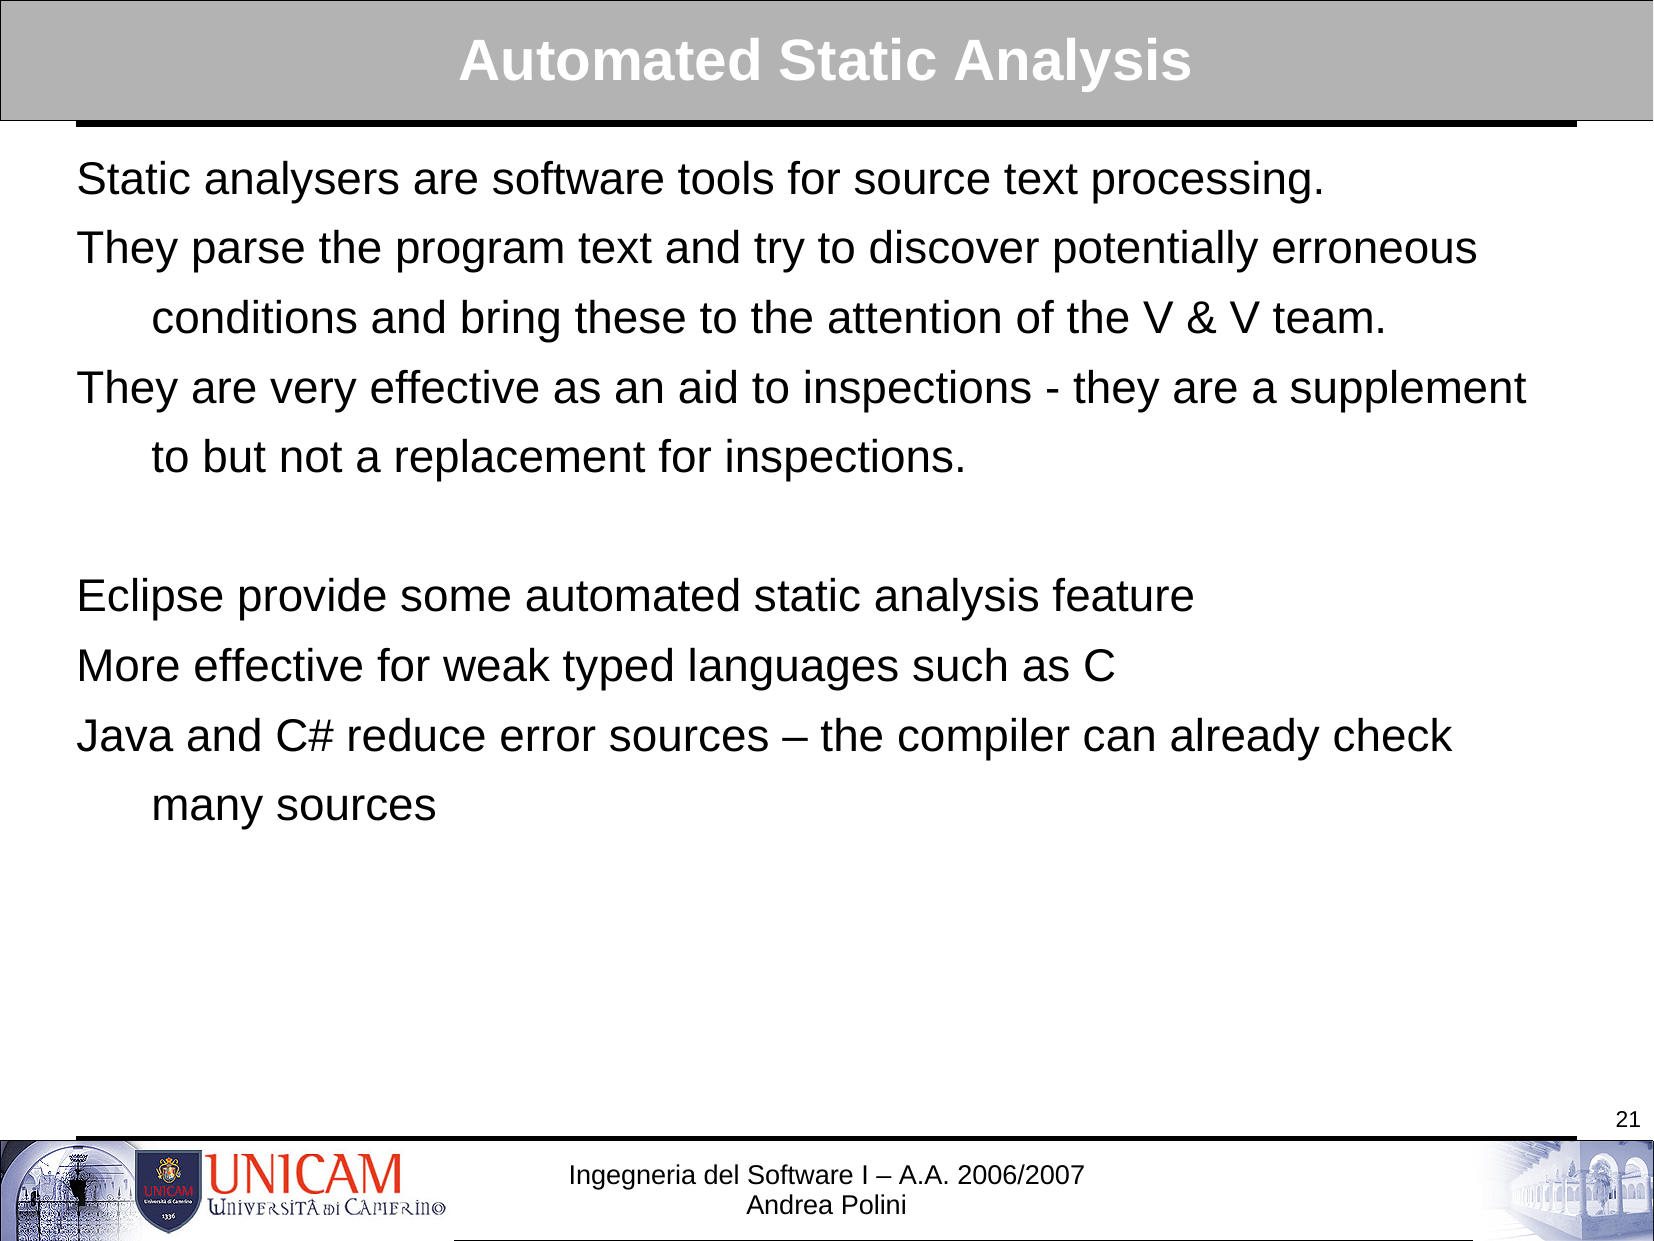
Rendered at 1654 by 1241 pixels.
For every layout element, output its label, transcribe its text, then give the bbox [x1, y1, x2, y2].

title Automated Static Analysis [0, 0, 1653, 121]
picture [0, 1141, 454, 1241]
picture [1473, 1141, 1654, 1241]
list Static analysers are software tools for source text processing. They parse the program text and try to discover potentially erroneous conditions and bring these to the attention of the V & V team. They are very effective as an aid to inspections - they are a supplement to but not a replacement for inspections. Eclipse provide some automated static analysis feature More effective for weak typed languages such as C Java and C# reduce error sources – the compiler can already check many sources [76, 152, 1577, 1016]
